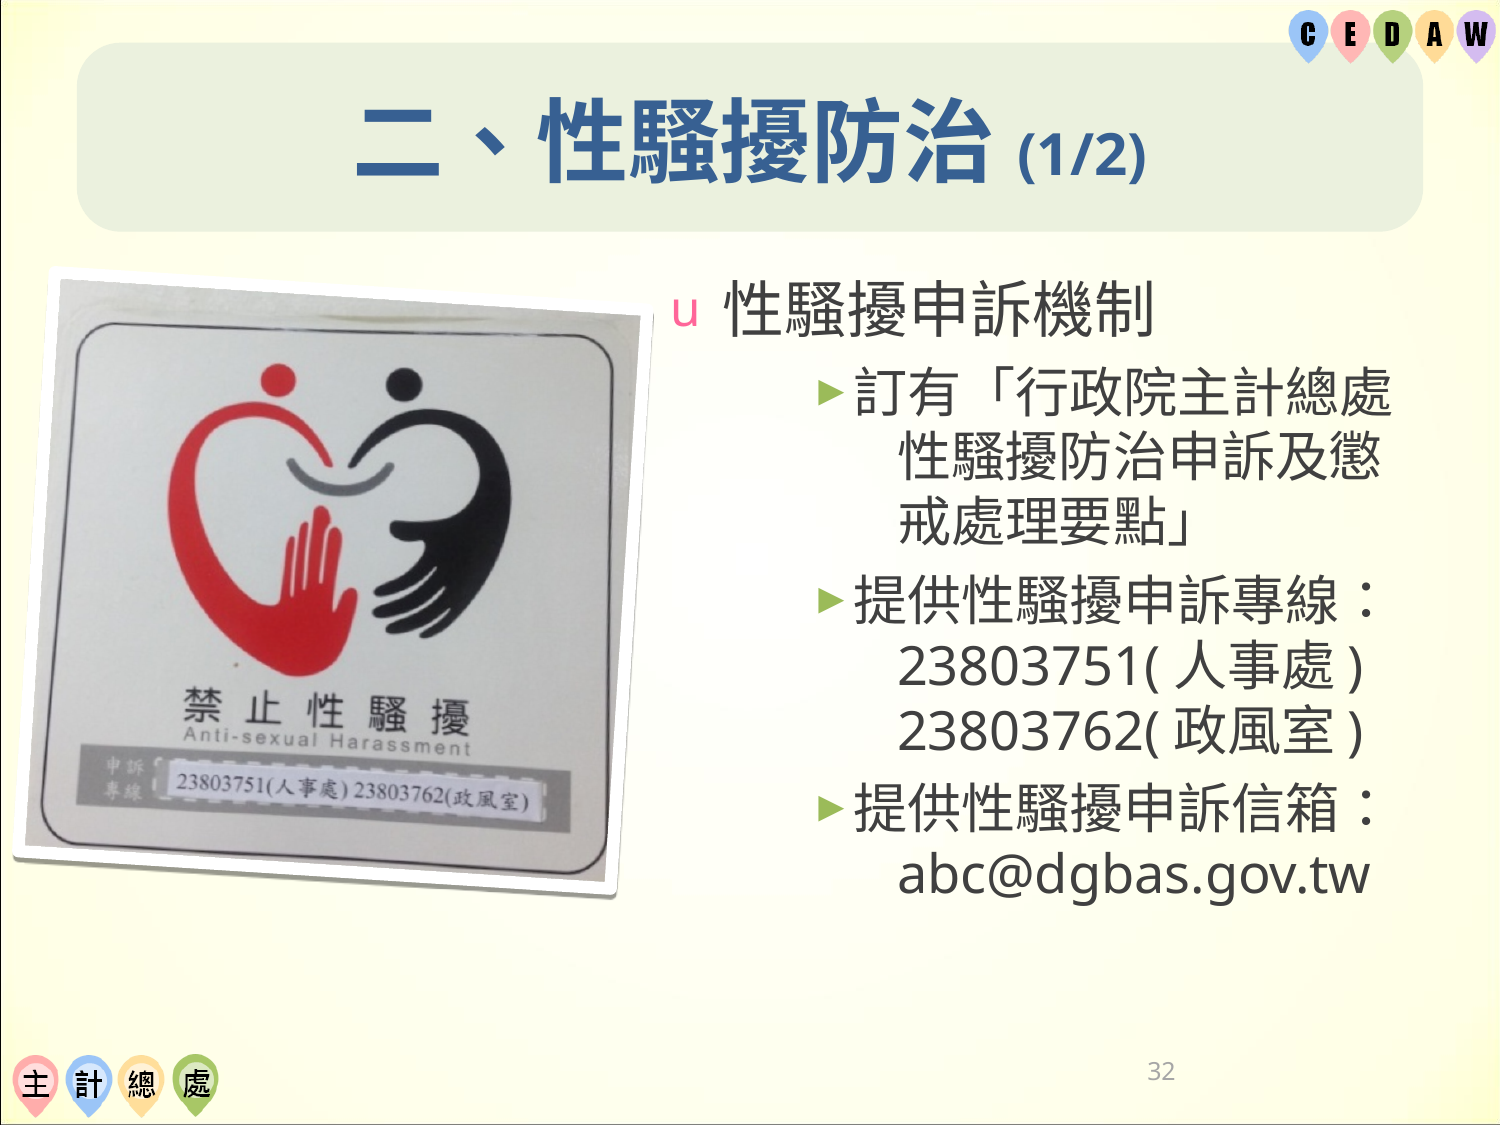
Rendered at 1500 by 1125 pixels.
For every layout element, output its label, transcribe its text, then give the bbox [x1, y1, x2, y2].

picture [24, 278, 641, 882]
text_box [1132, 1042, 1483, 1103]
list 性騷擾申訴機制 訂有「行政院主計總處性騷擾防治申訴及懲戒處理要點」 提供性騷擾申訴專線：23803751(人事處) 23803762(政風室) 提供性騷擾申訴信箱： abc@dgbas.gov.tw [655, 262, 1436, 1005]
title 二、性騷擾防治(1/2) [75, 45, 1426, 233]
